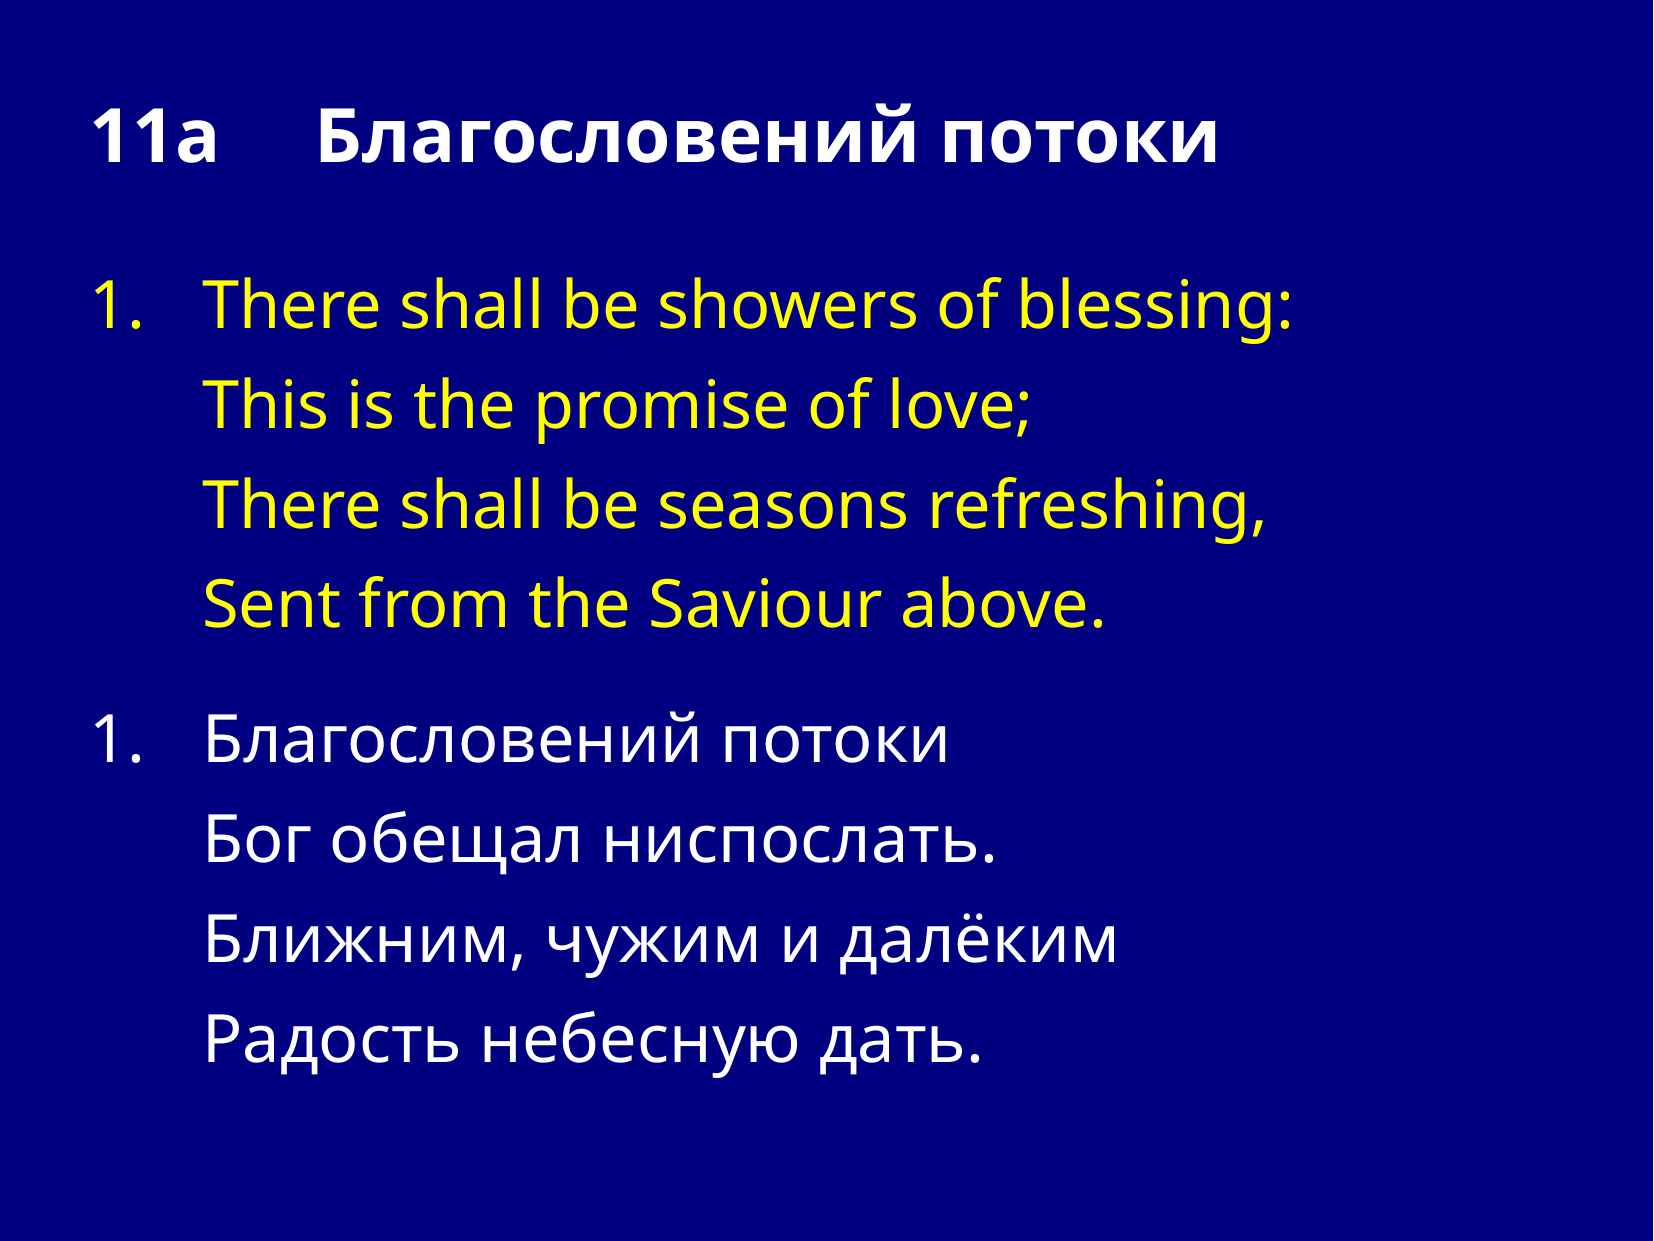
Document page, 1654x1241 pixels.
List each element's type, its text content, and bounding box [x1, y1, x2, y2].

text_box 1. Благословений потоки Бог обещал ниспослать. Ближним, чужим и далёким Радость небесную дать. [75, 675, 1576, 1163]
text_box 1. There shall be showers of blessing: This is the promise of love; There shall be seasons refreshing, Sent from the Saviour above. [75, 188, 1576, 638]
text_box 11а Благословений потоки [75, 75, 1576, 188]
